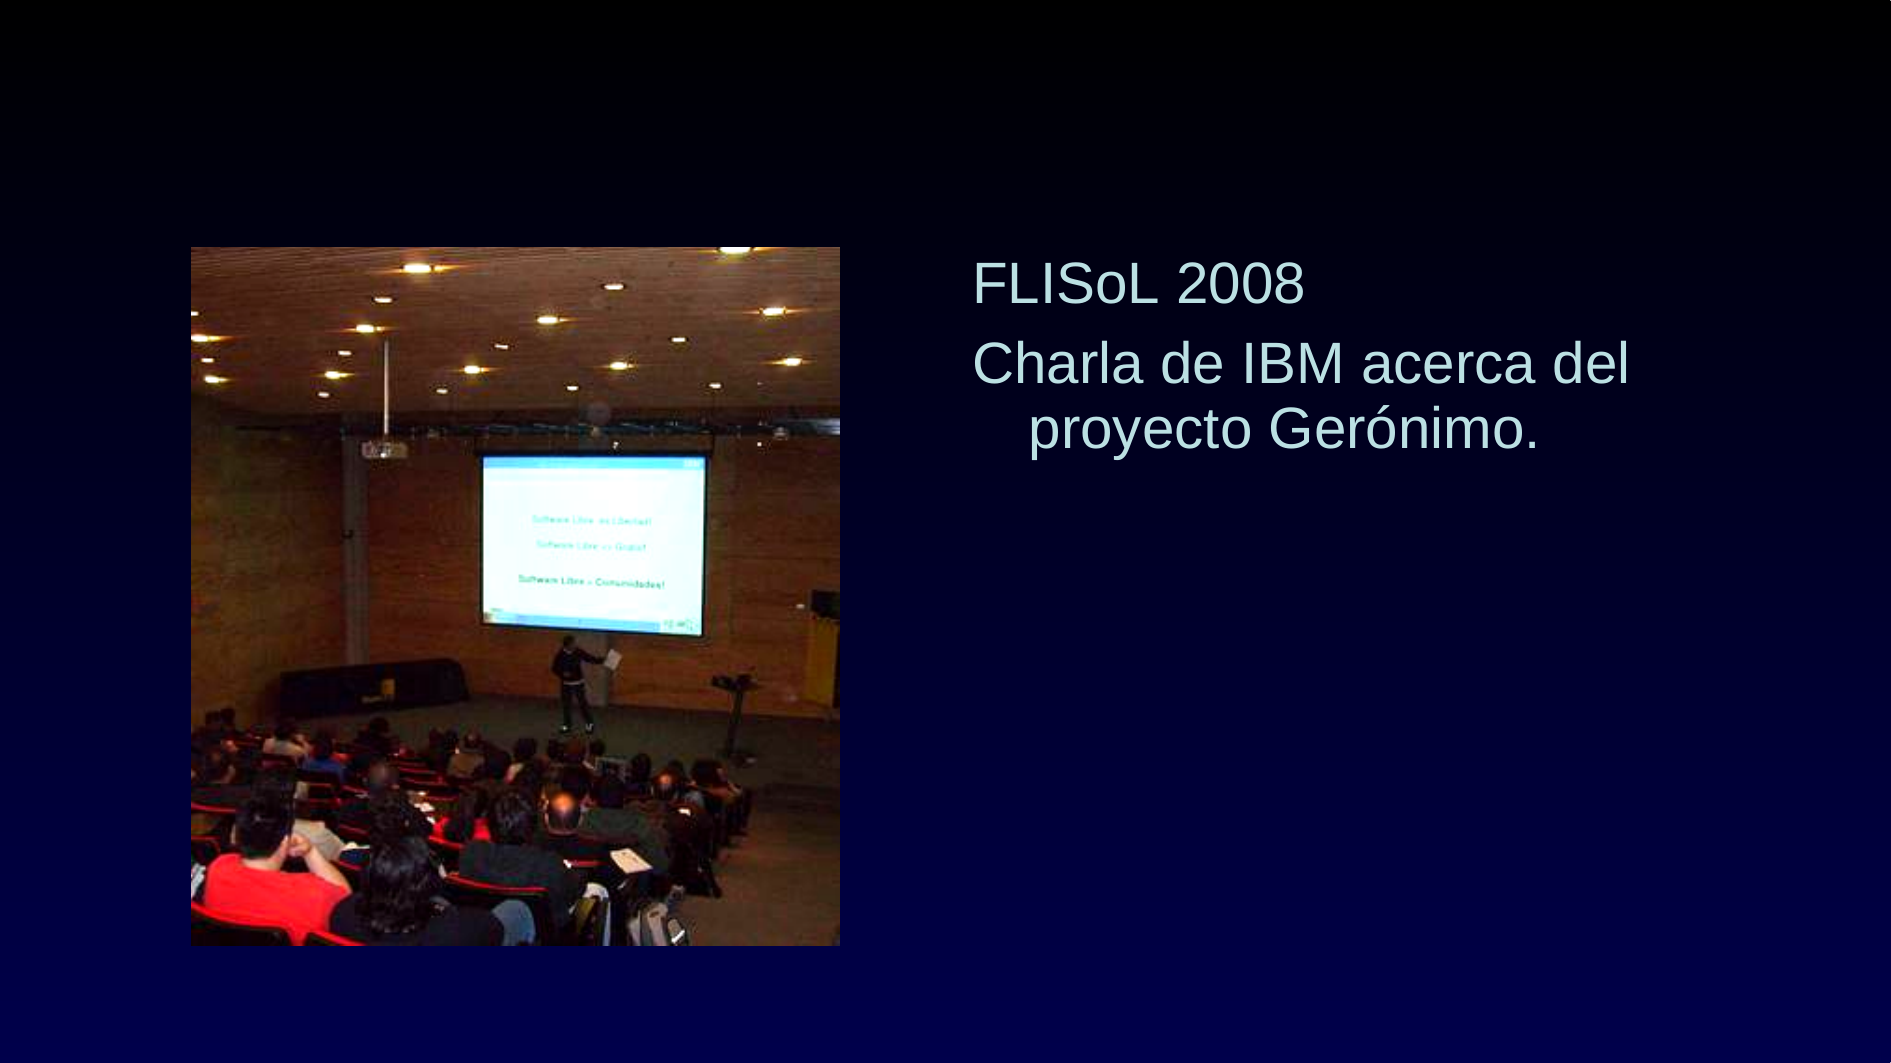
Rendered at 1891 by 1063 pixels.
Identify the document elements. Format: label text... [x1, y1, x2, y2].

picture [191, 247, 840, 946]
list FLISoL 2008 Charla de IBM acerca del proyecto Gerónimo. [957, 243, 1796, 946]
